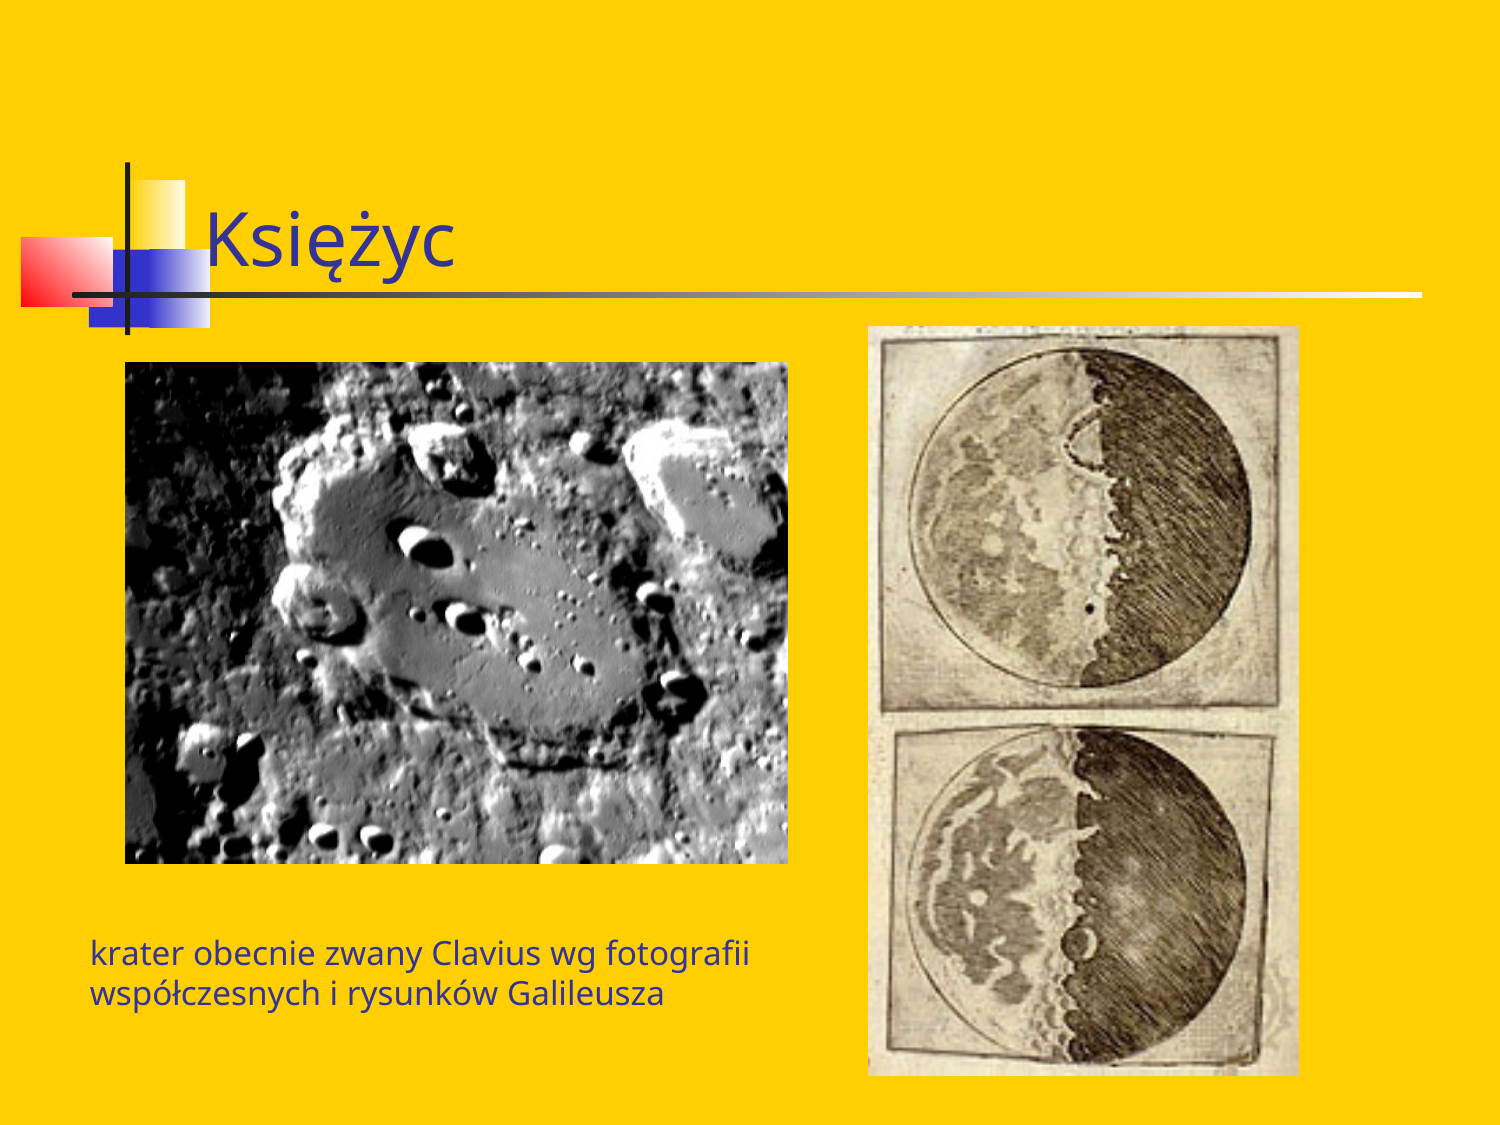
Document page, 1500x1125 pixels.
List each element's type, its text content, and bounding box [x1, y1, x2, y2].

picture [868, 326, 1299, 1076]
title Księżyc [188, 101, 1468, 289]
text_box krater obecnie zwany Clavius wg fotografii współczesnych i rysunków Galileusza [75, 924, 813, 1021]
picture [125, 362, 788, 864]
